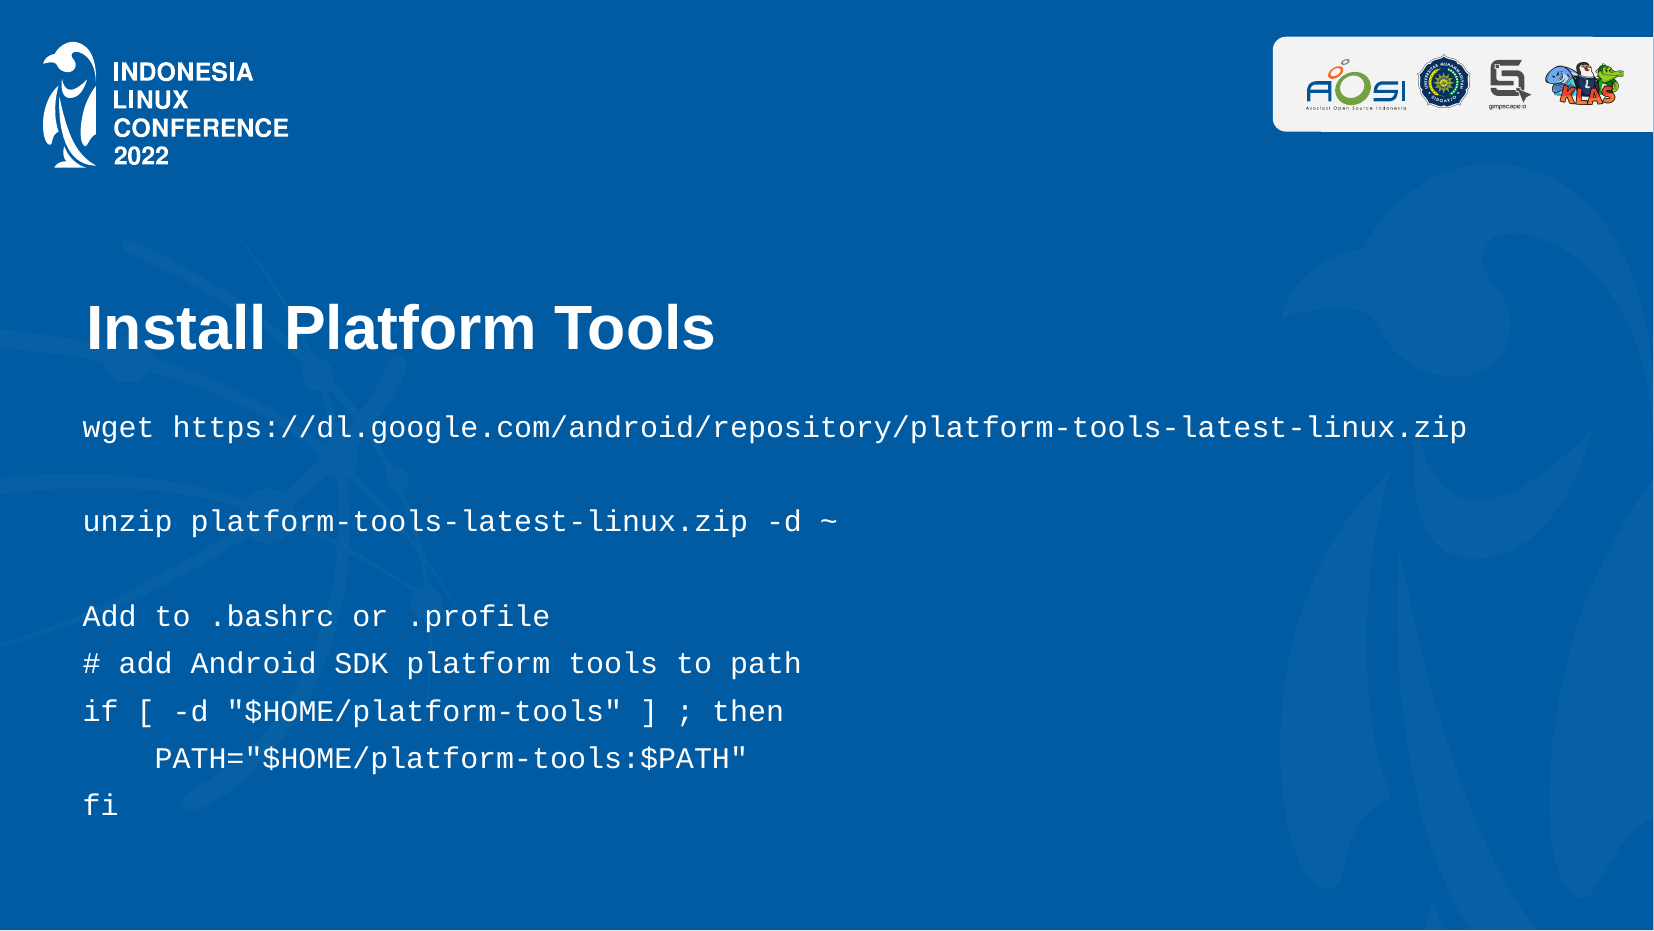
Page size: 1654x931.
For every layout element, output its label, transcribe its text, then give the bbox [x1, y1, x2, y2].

list wget https://dl.google.com/android/repository/platform-tools-latest-linux.zip unzip platform-tools-latest-linux.zip -d ~ Add to .bashrc or .profile # add Android SDK platform tools to path if [ -d "$HOME/platform-tools" ] ; then PATH="$HOME/platform-tools:$PATH" fi [82, 412, 1571, 826]
title Install Platform Tools [86, 262, 1576, 394]
picture [1545, 62, 1624, 105]
picture [1417, 54, 1471, 108]
